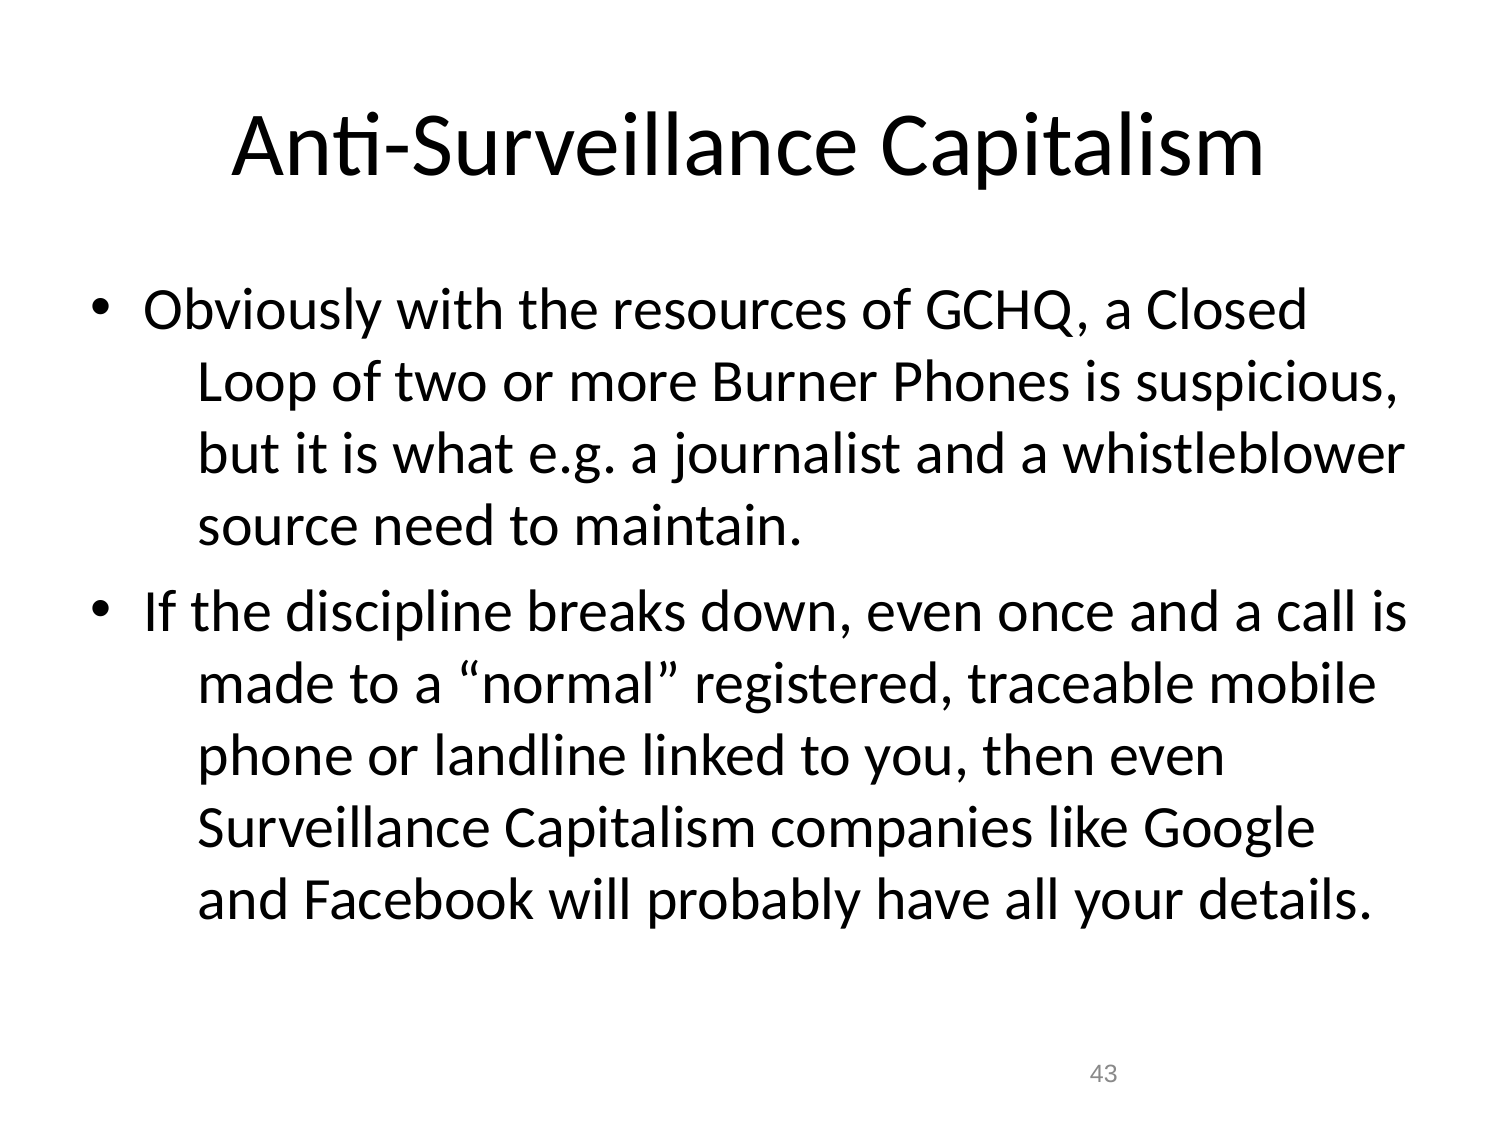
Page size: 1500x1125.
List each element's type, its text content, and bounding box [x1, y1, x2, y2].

text_box 19 [1074, 1042, 1426, 1103]
title Anti-Surveillance Capitalism [75, 45, 1426, 233]
list Obviously with the resources of GCHQ, a Closed Loop of two or more Burner Phones is suspicious, but it is what e.g. a journalist and a whistleblower source need to maintain. If the discipline breaks down, even once and a call is made to a “normal” registered, traceable mobile phone or landline linked to you, then even Surveillance Capitalism companies like Google and Facebook will probably have all your details. [75, 262, 1426, 1005]
